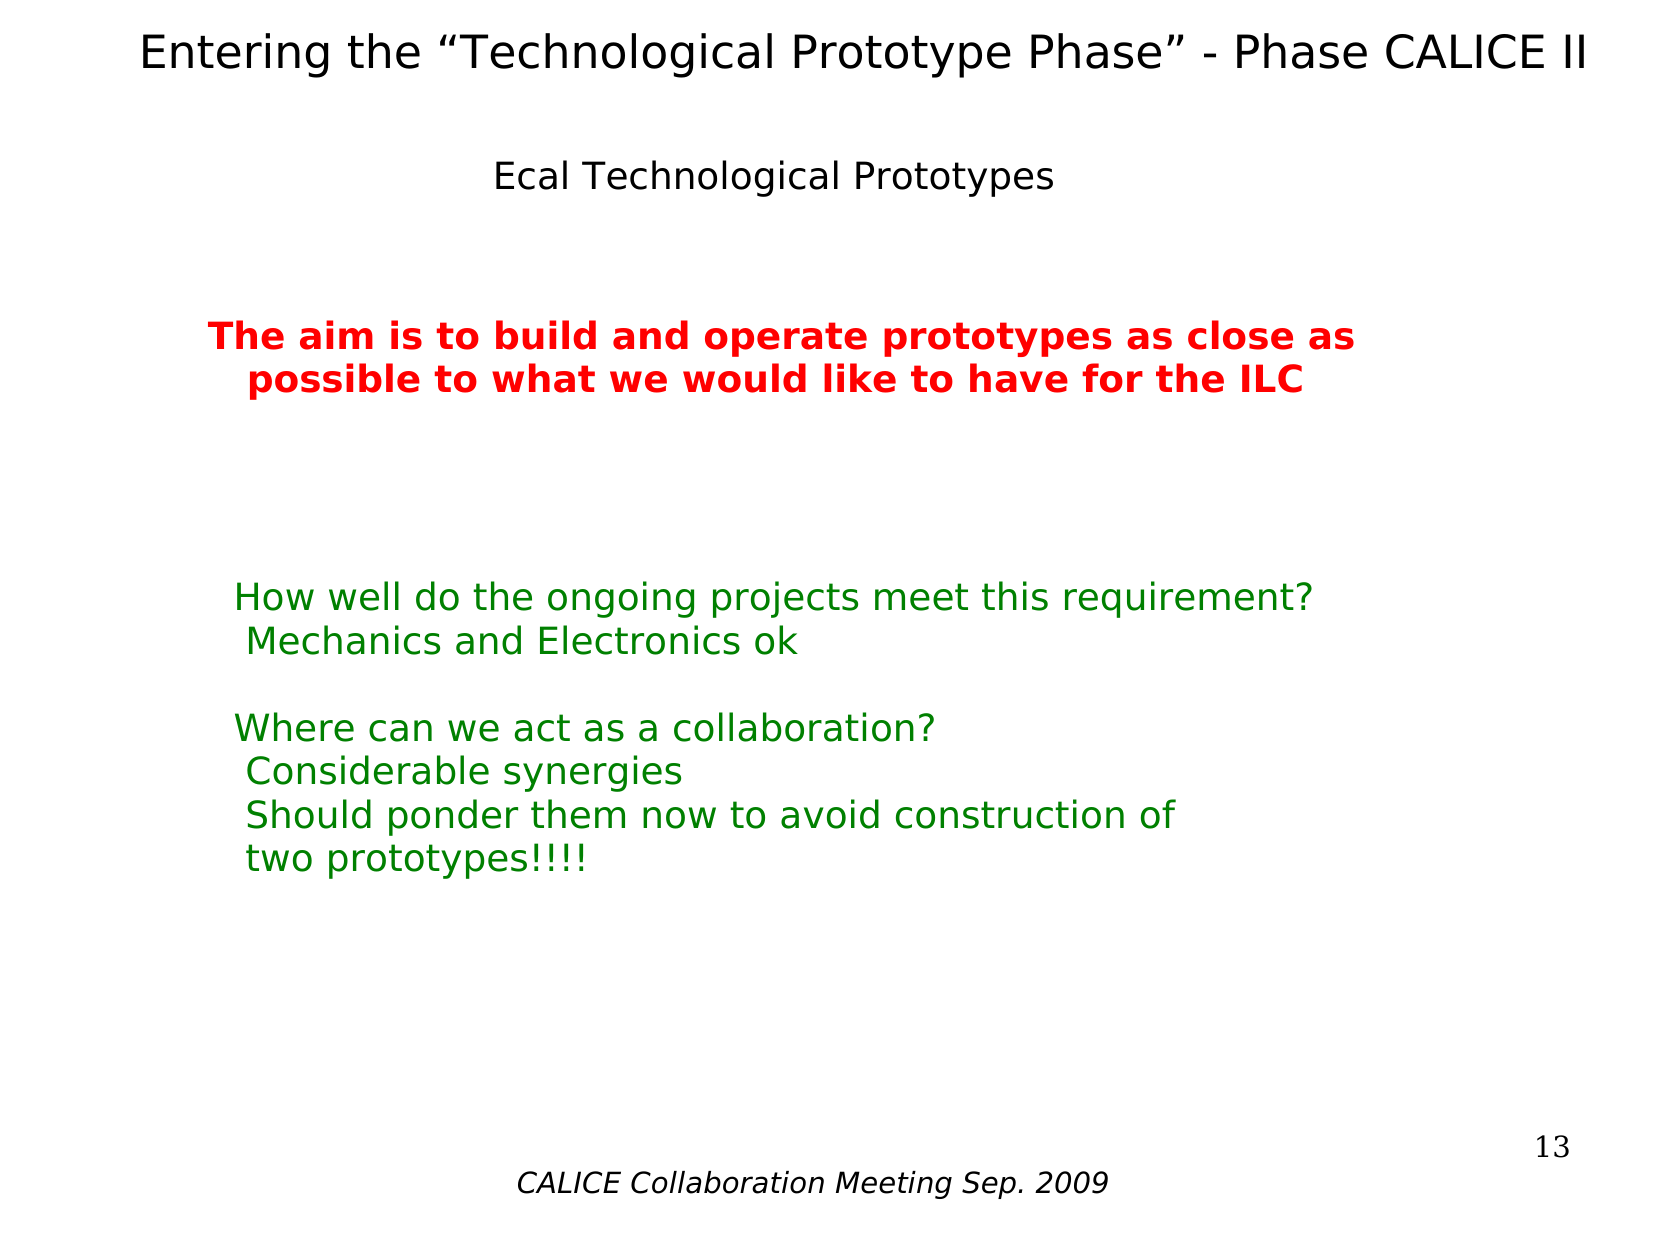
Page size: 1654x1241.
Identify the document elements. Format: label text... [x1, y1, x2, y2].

text_box How well do the ongoing projects meet this requirement? Mechanics and Electronics ok Where can we act as a collaboration? Considerable synergies Should ponder them now to avoid construction of two prototypes!!!! [206, 568, 1322, 889]
text_box Entering the “Technological Prototype Phase” - Phase CALICE II [124, 18, 1578, 87]
text_box The aim is to build and operate prototypes as close as possible to what we would like to have for the ILC [193, 307, 1360, 409]
text_box Ecal Technological Prototypes [478, 147, 1059, 206]
